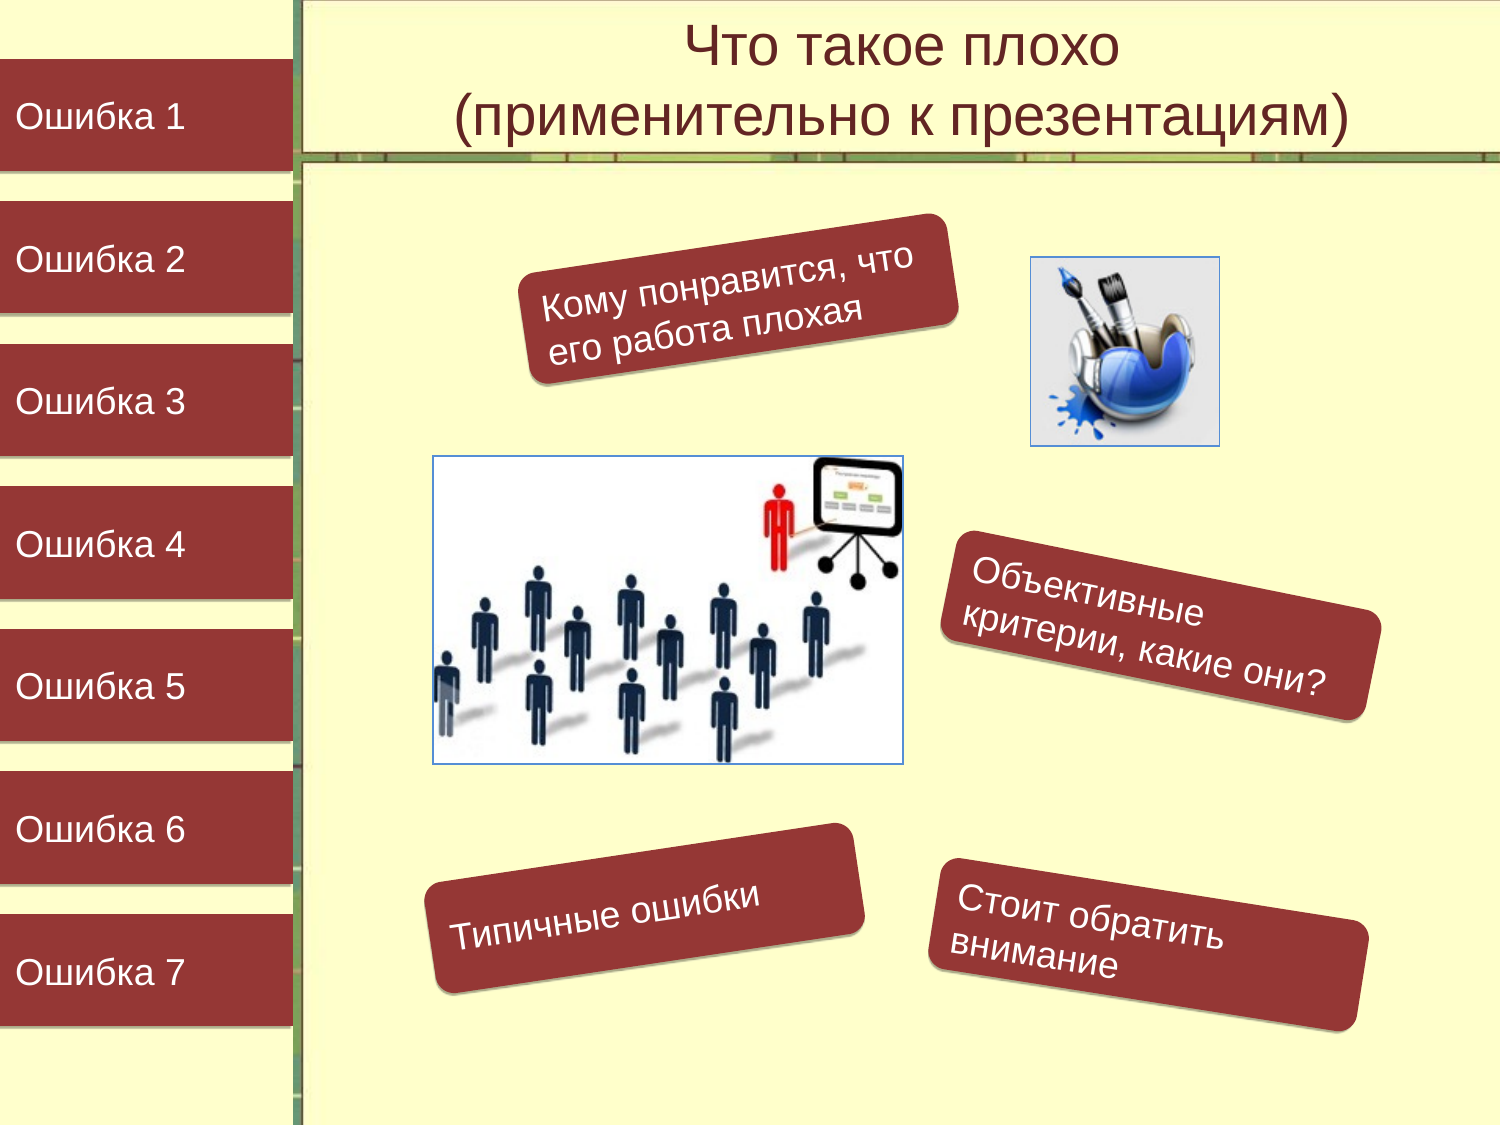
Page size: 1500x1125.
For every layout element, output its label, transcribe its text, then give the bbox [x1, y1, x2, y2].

text_box Типичные ошибки [424, 822, 865, 994]
text_box Ошибка 5 [0, 629, 293, 741]
text_box [0, 1026, 293, 1125]
text_box Ошибка 6 [0, 771, 293, 884]
text_box Ошибка 3 [0, 344, 293, 456]
text_box [0, 313, 293, 344]
text_box [0, 456, 293, 486]
picture [1031, 257, 1219, 446]
text_box [0, 741, 293, 771]
text_box Объективные критерии, какие они? [940, 530, 1382, 721]
text_box [0, 884, 293, 914]
text_box Что такое плохо (применительно к презентациям) [305, 0, 1500, 155]
text_box Ошибка 7 [0, 914, 293, 1026]
text_box [0, 0, 293, 59]
picture [433, 457, 903, 764]
text_box Стоит обратить внимание [928, 858, 1369, 1032]
text_box Ошибка 2 [0, 201, 293, 313]
text_box Ошибка 1 [0, 59, 293, 171]
text_box Кому понравится, что его работа плохая [518, 213, 959, 384]
text_box Ошибка 4 [0, 486, 293, 599]
text_box [0, 171, 293, 201]
text_box [0, 599, 293, 629]
